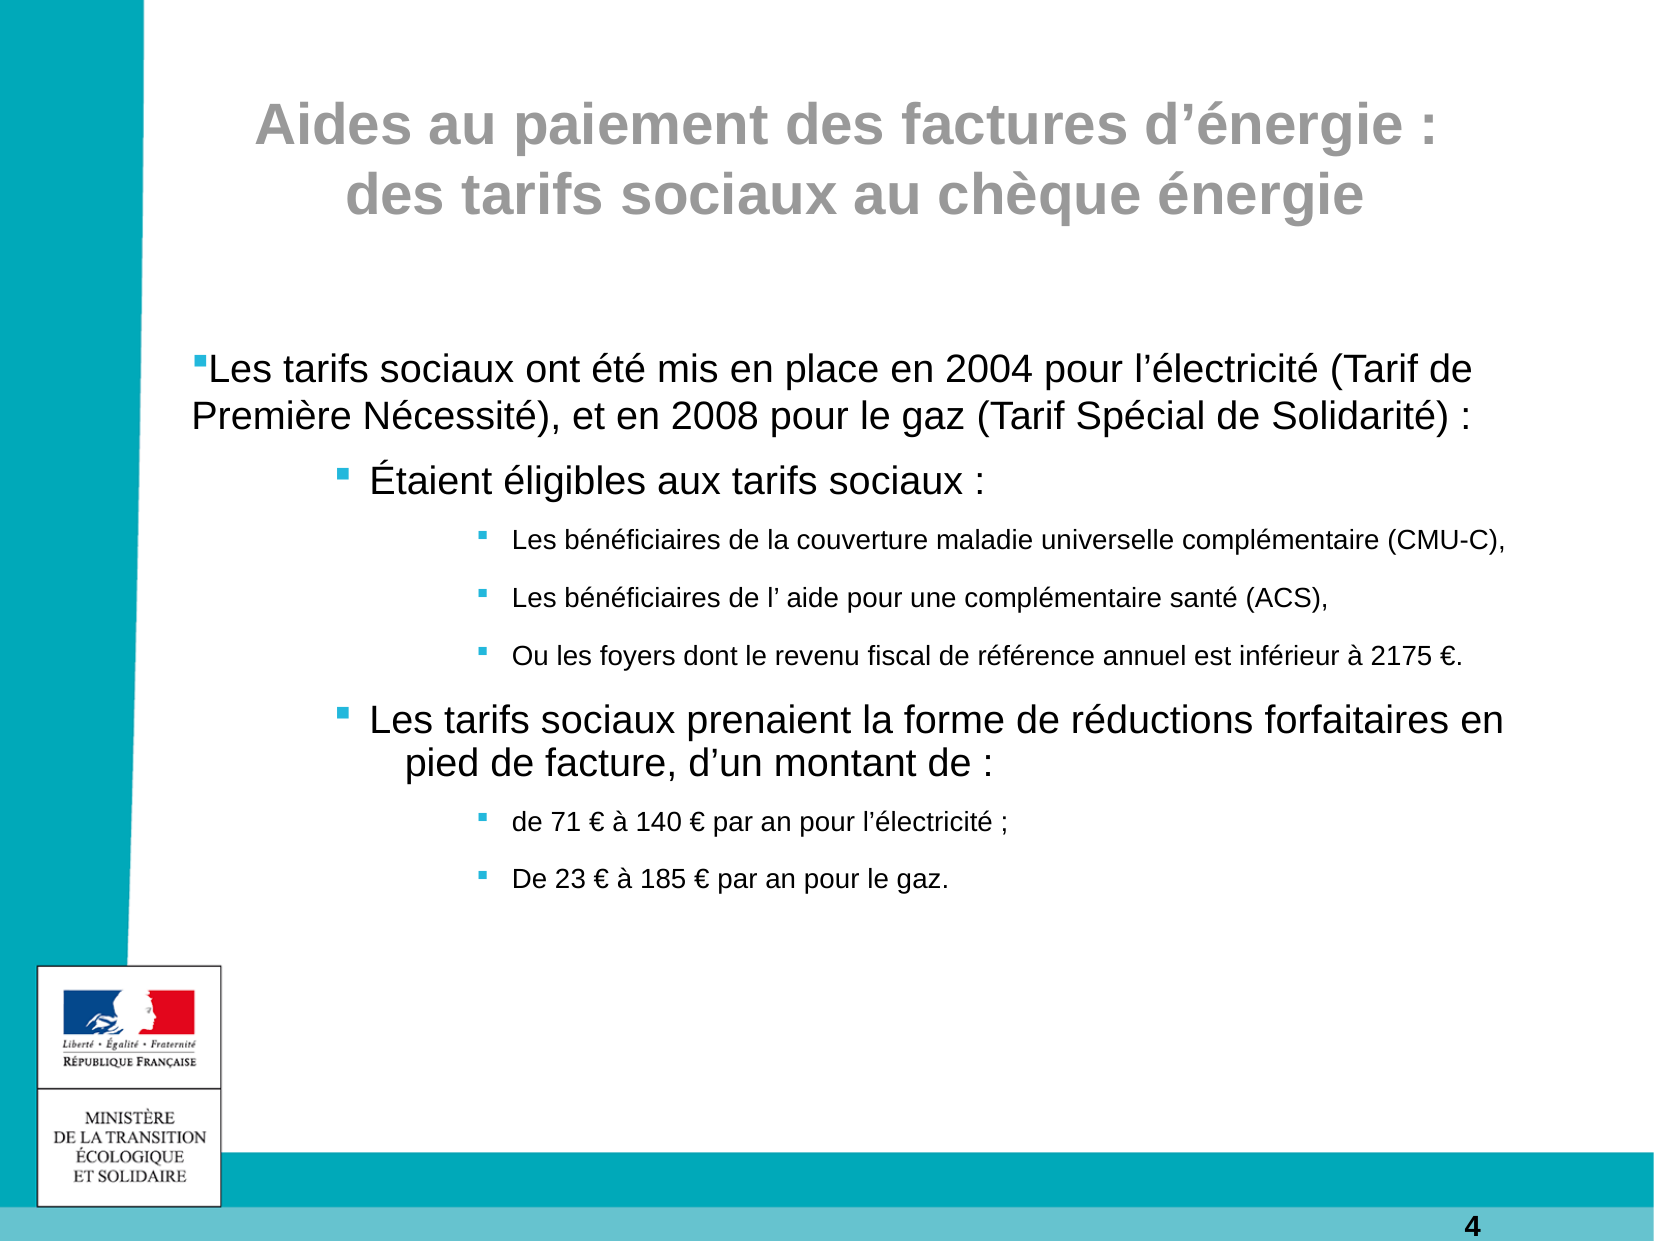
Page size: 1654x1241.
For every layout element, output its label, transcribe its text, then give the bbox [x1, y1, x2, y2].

title Aides au paiement des factures d’énergie : des tarifs sociaux au chèque énergie [111, 49, 1600, 257]
text_box [1464, 1207, 1629, 1241]
list Les tarifs sociaux ont été mis en place en 2004 pour l’électricité (Tarif de Première Nécessité), et en 2008 pour le gaz (Tarif Spécial de Solidarité) : Étaient éligibles aux tarifs sociaux : Les bénéficiaires de la couverture maladie universelle complémentaire (CMU-C), Les bénéficiaires de l’ aide pour une complémentaire santé (ACS), Ou les foyers dont le revenu fiscal de référence annuel est inférieur à 2175 €. Les tarifs sociaux prenaient la forme de réductions forfaitaires en pied de facture, d’un montant de : de 71 € à 140 € par an pour l’électricité ; De 23 € à 185 € par an pour le gaz. [191, 342, 1521, 981]
